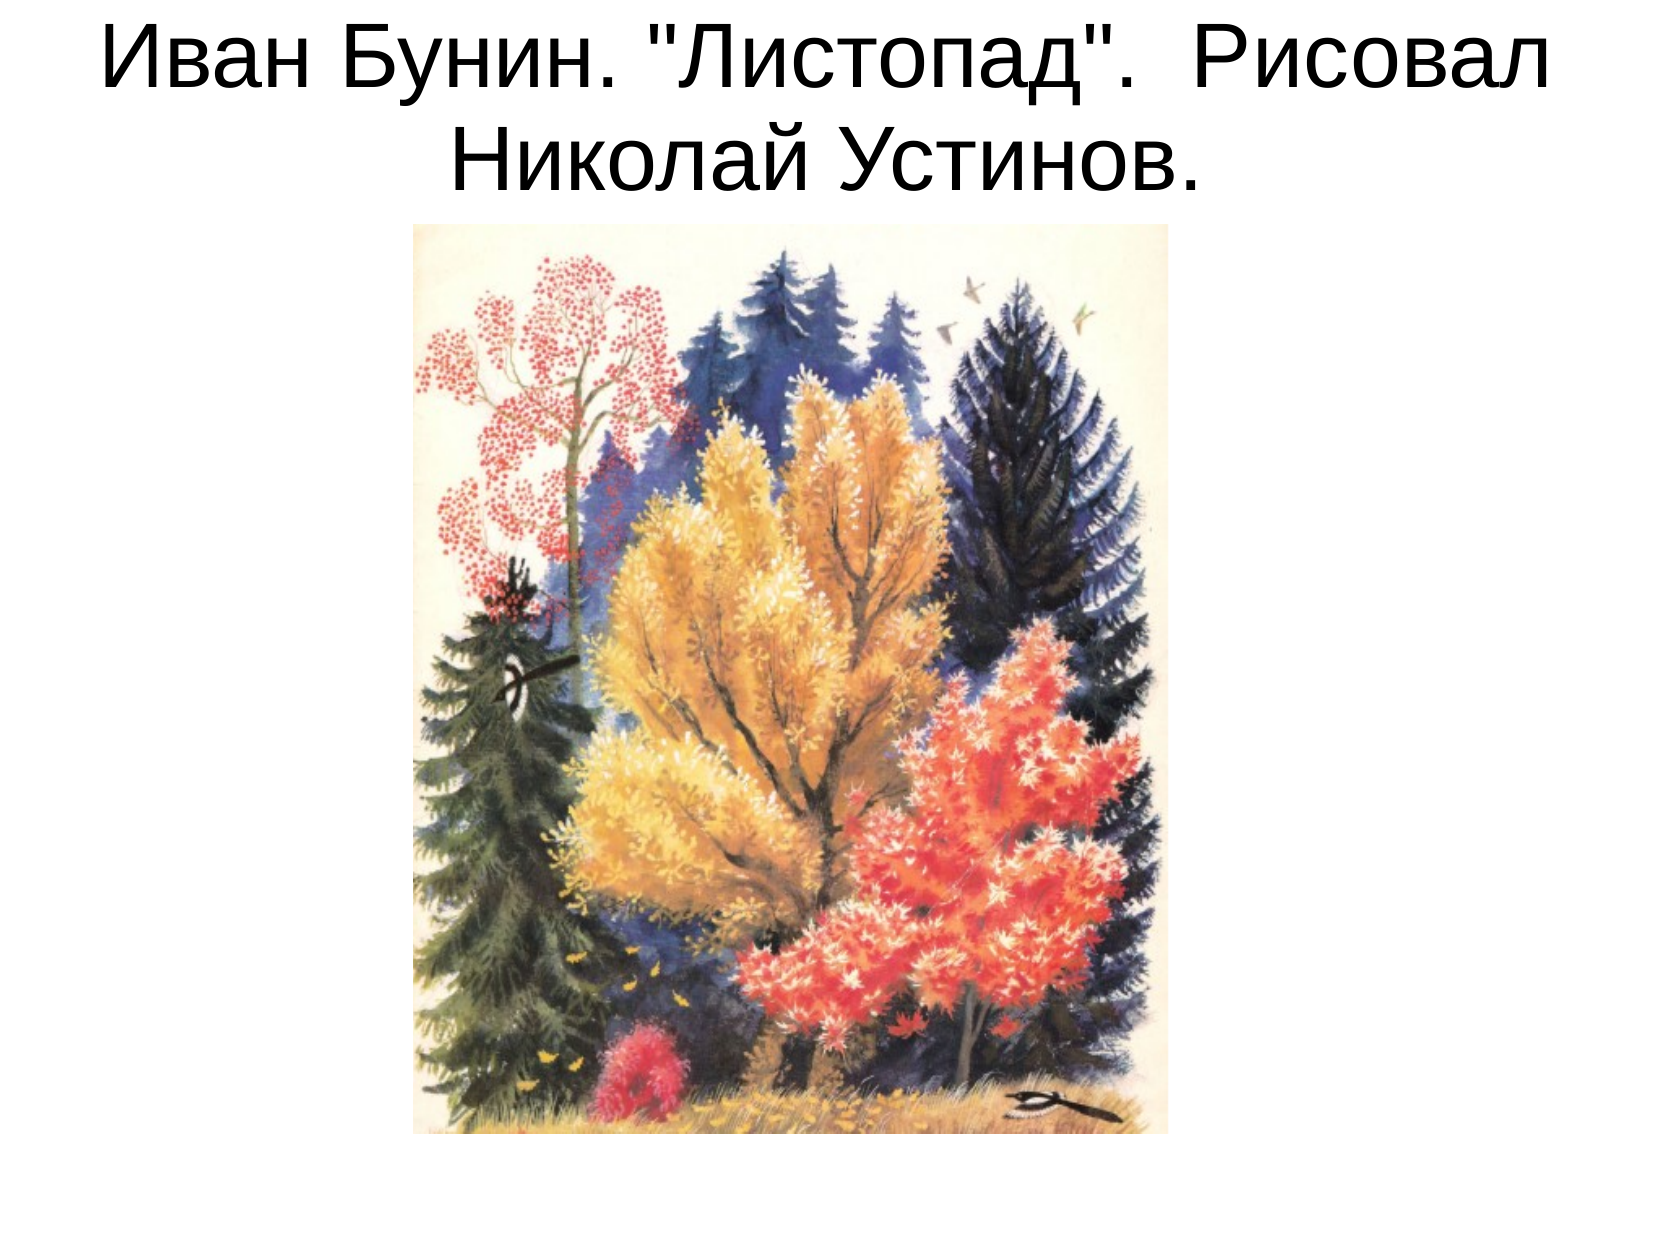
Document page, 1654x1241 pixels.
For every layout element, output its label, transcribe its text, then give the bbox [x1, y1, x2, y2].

picture [413, 224, 1170, 1134]
title Иван Бунин. "Листопад". Рисовал Николай Устинов. [82, 5, 1571, 210]
